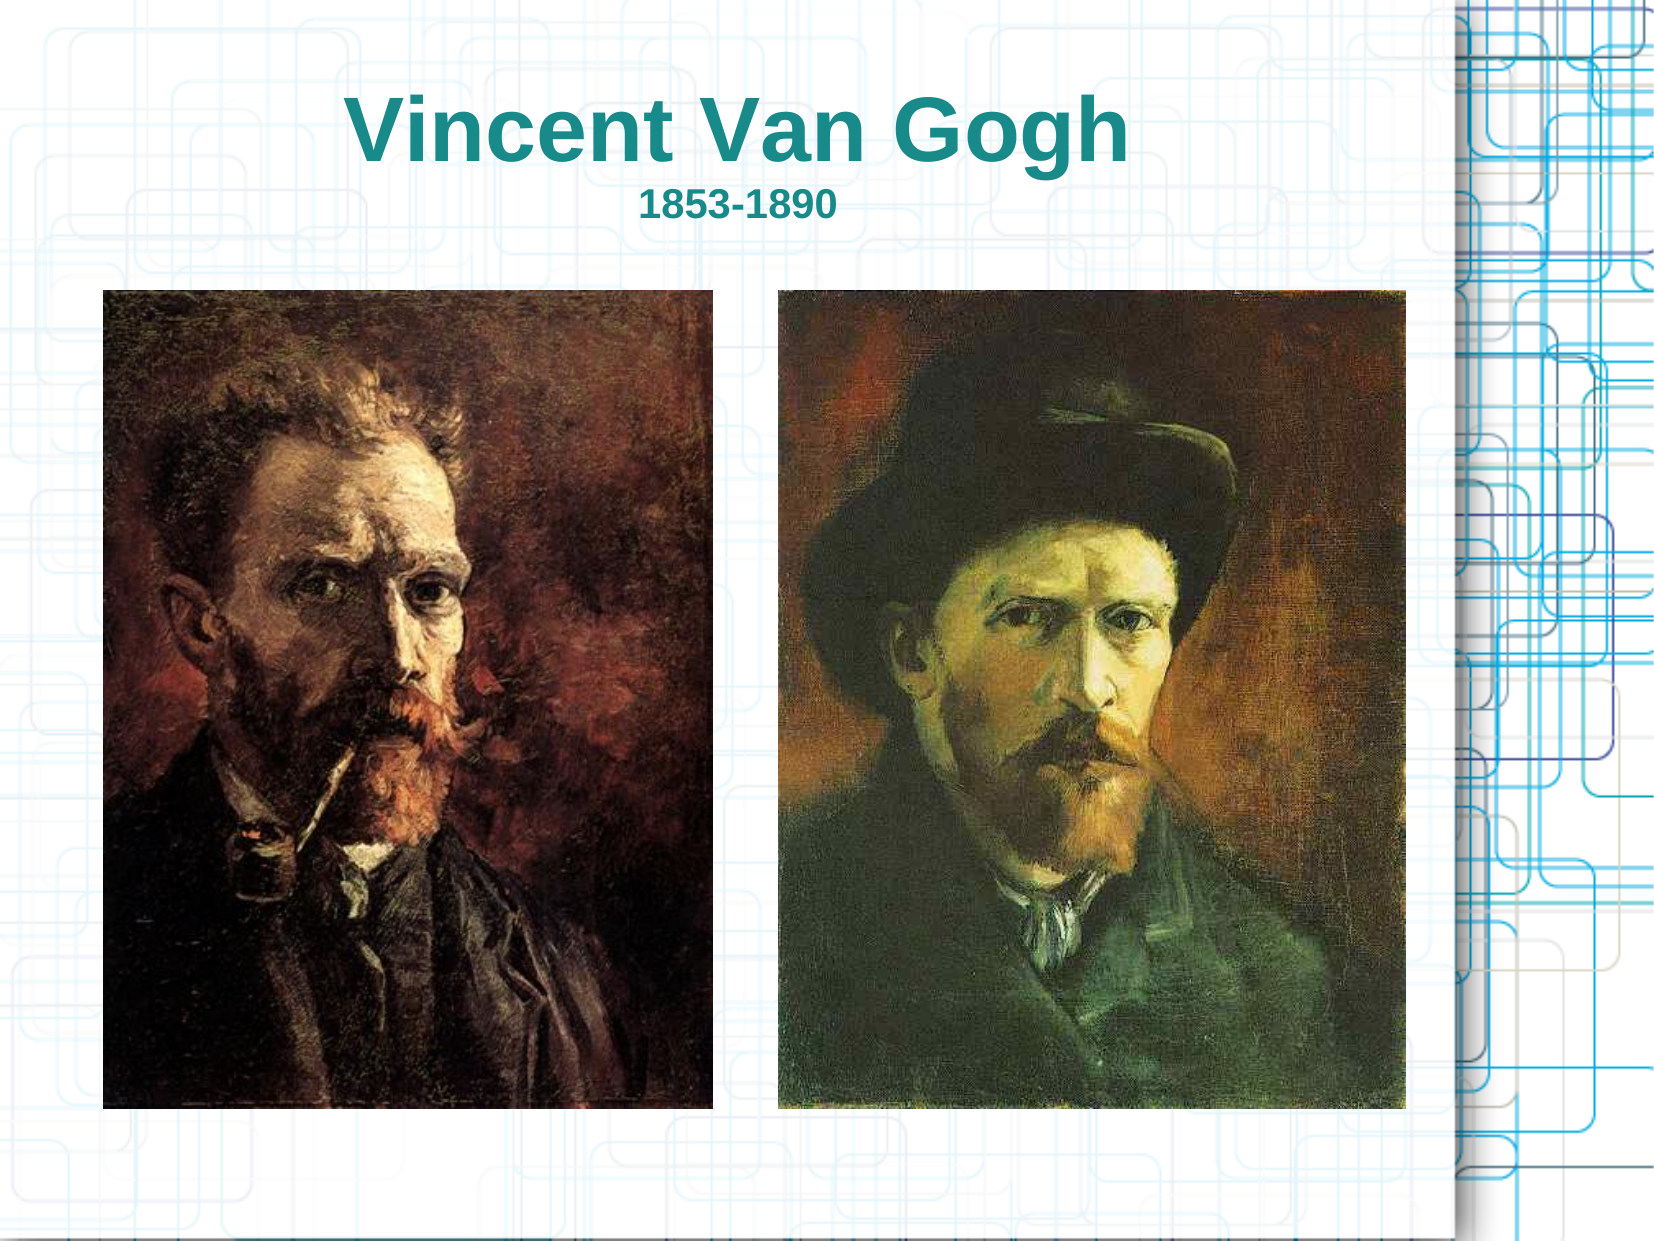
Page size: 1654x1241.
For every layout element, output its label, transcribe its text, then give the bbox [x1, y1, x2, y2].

picture [0, 0, 1654, 1241]
title Vincent Van Gogh 1853-1890 [59, 49, 1418, 257]
